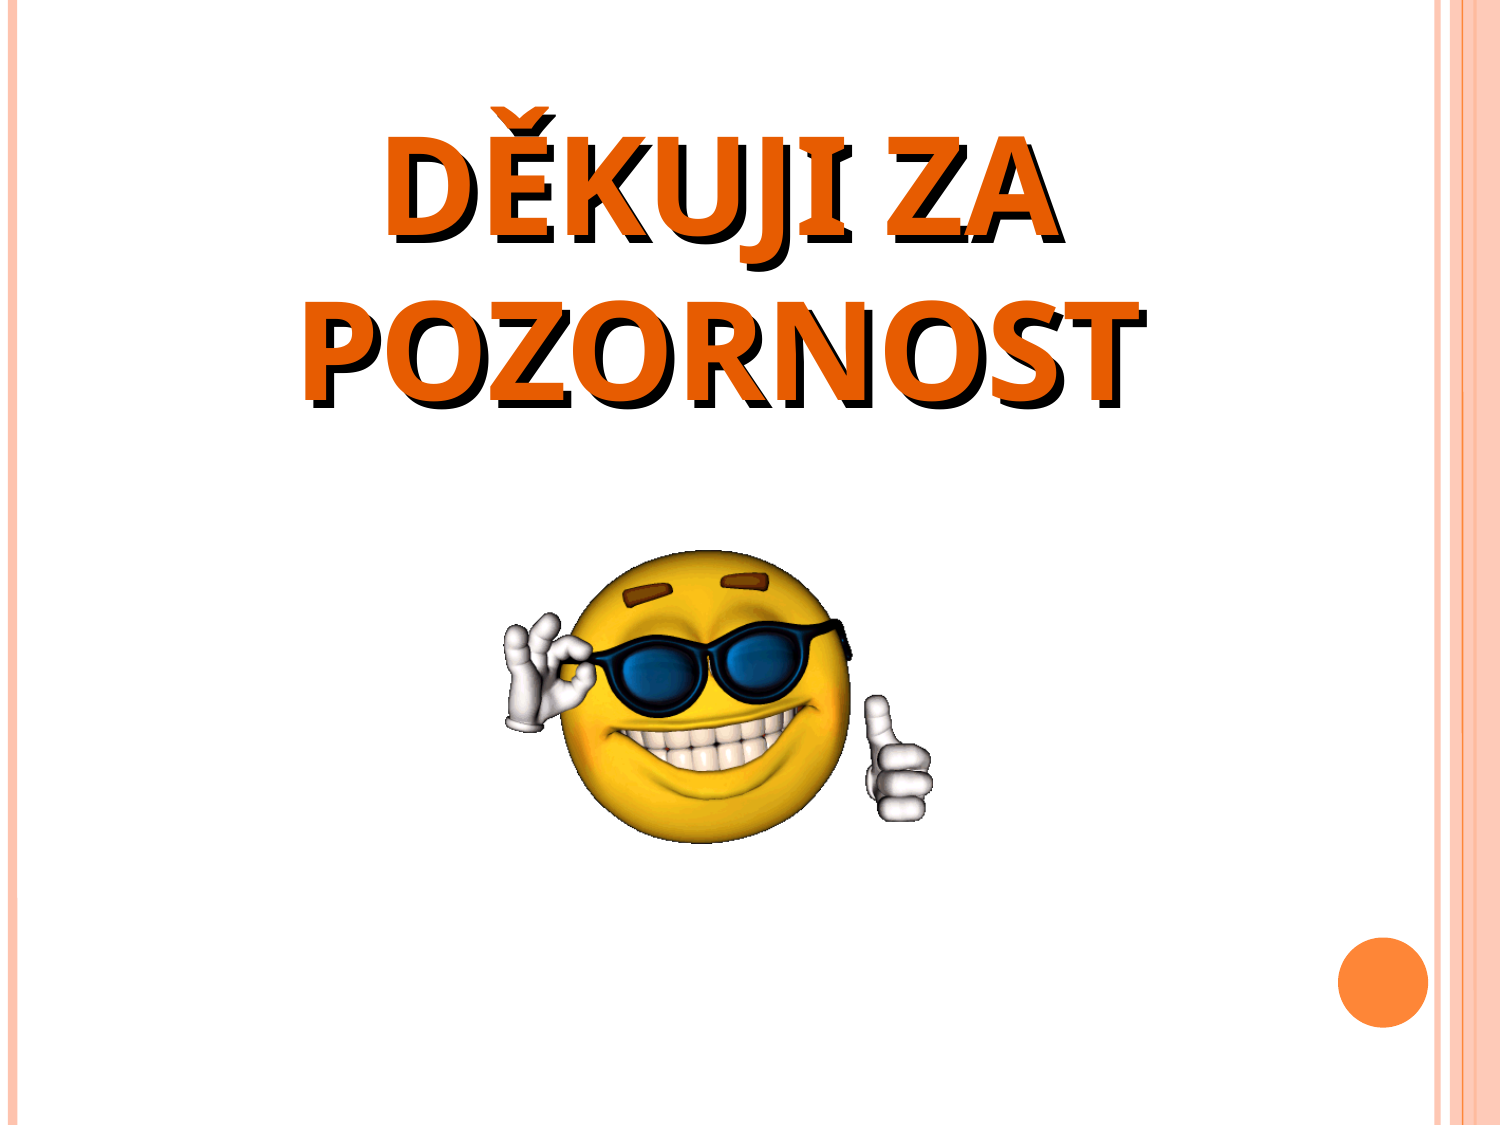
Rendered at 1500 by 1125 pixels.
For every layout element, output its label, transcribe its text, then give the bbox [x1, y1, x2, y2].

title DĚKUJI ZA POZORNOST [105, 46, 1331, 436]
picture [503, 550, 933, 844]
